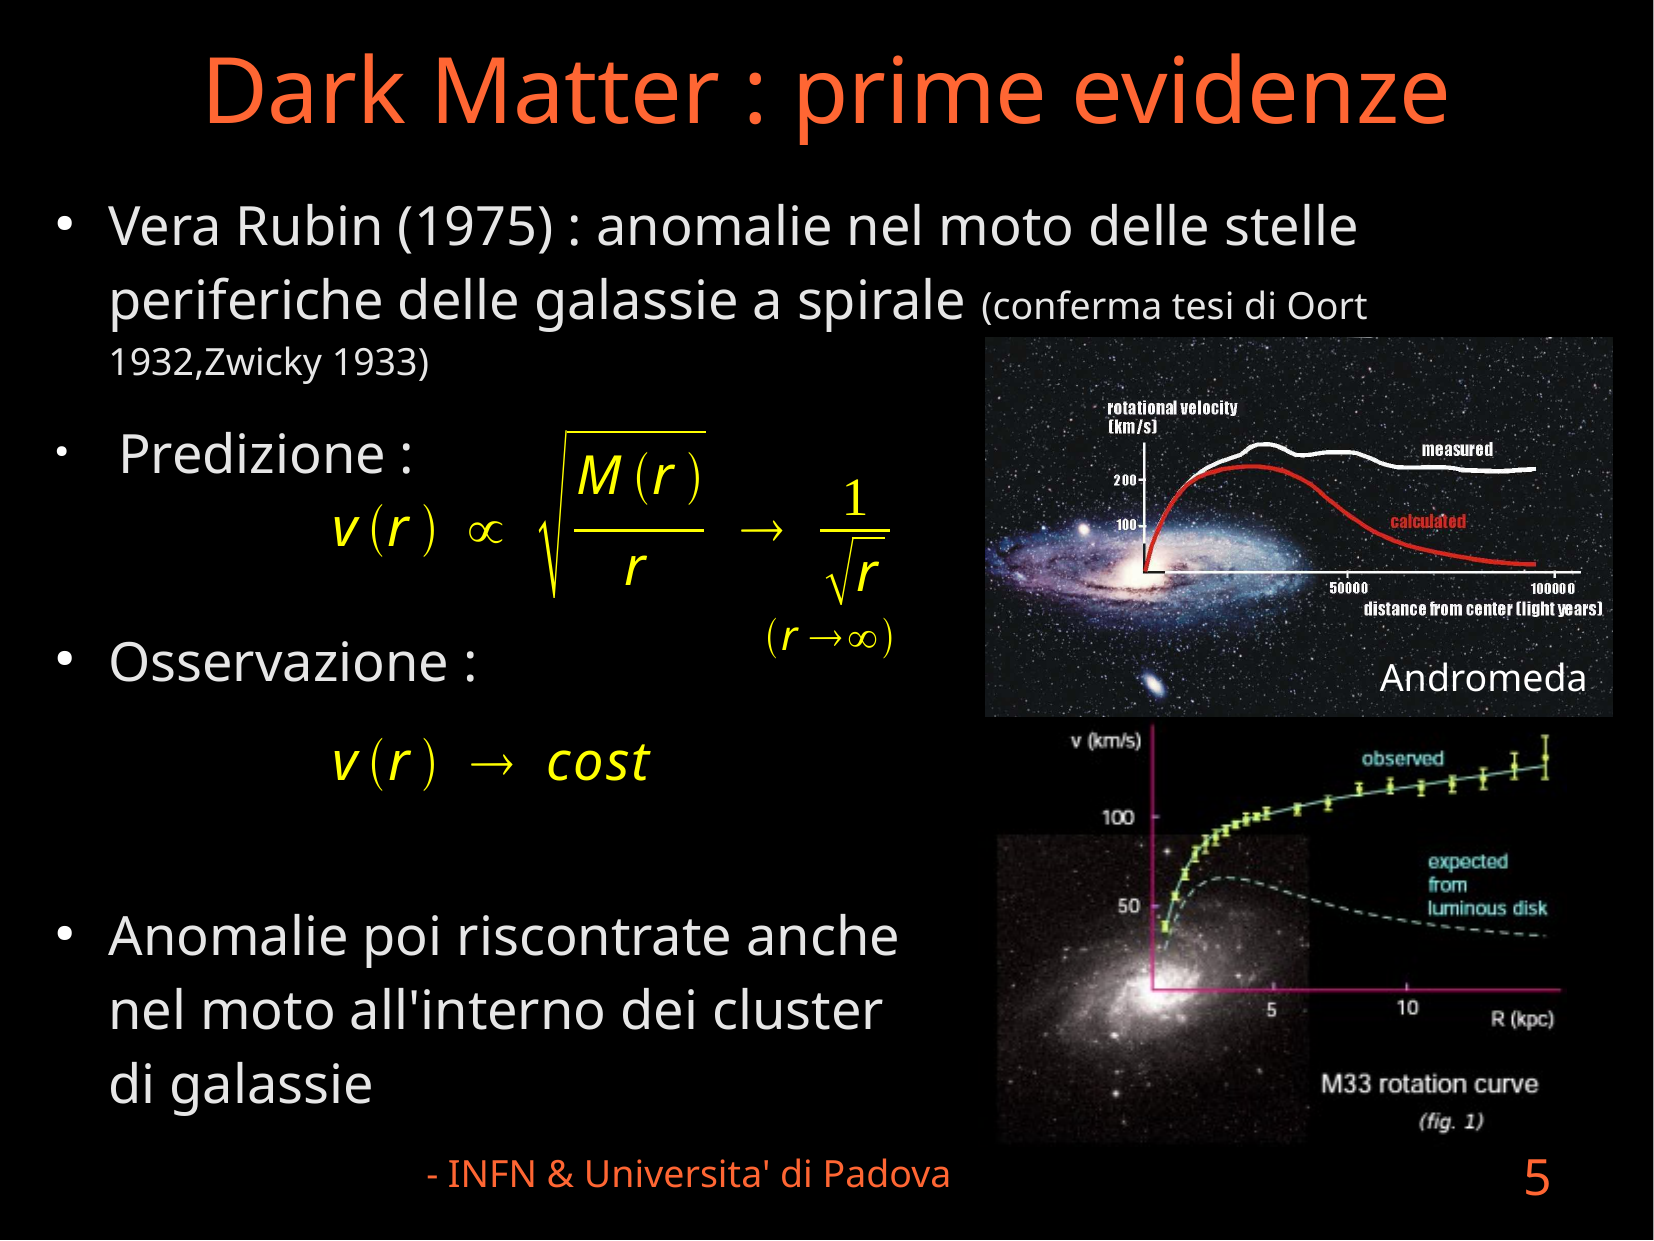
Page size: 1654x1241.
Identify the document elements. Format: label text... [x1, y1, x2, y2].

chart [325, 729, 658, 814]
picture [978, 809, 1567, 1147]
list Anomalie poi riscontrate anche nel moto all'interno dei cluster di galassie [37, 897, 938, 1241]
list Vera Rubin (1975) : anomalie nel moto delle stelle periferiche delle galassie a spirale (conferma tesi di Oort 1932,Zwicky 1933) Predizione : Osservazione : [37, 187, 1571, 809]
text_box Andromeda [1365, 644, 1606, 704]
chart [325, 428, 901, 676]
title Dark Matter : prime evidenze [82, 19, 1571, 157]
picture [985, 337, 1613, 717]
